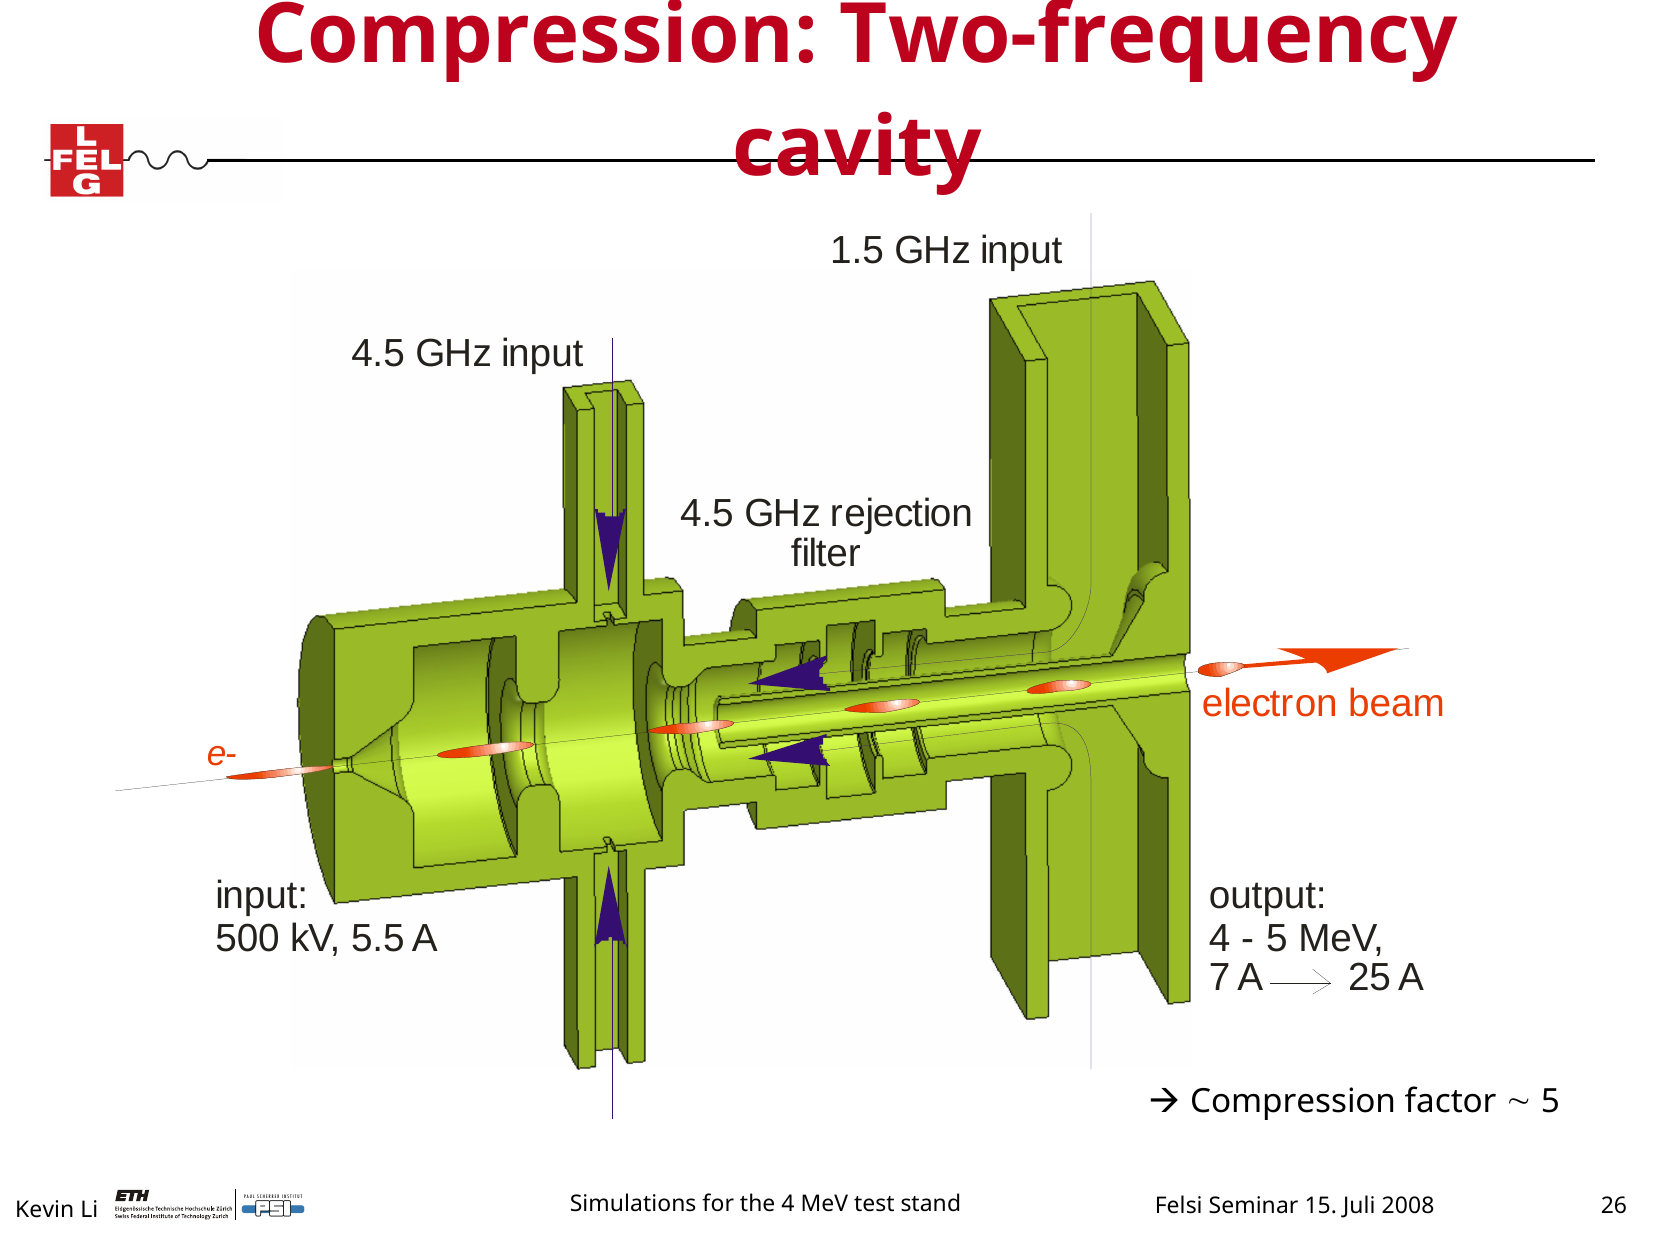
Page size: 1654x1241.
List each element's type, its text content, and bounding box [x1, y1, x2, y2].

picture [238, 1189, 308, 1220]
picture [111, 209, 1450, 1126]
text_box  Compression factor ~ 5 [1148, 1076, 1544, 1116]
title Compression: Two-frequency cavity [130, 17, 1583, 156]
picture [42, 118, 283, 202]
